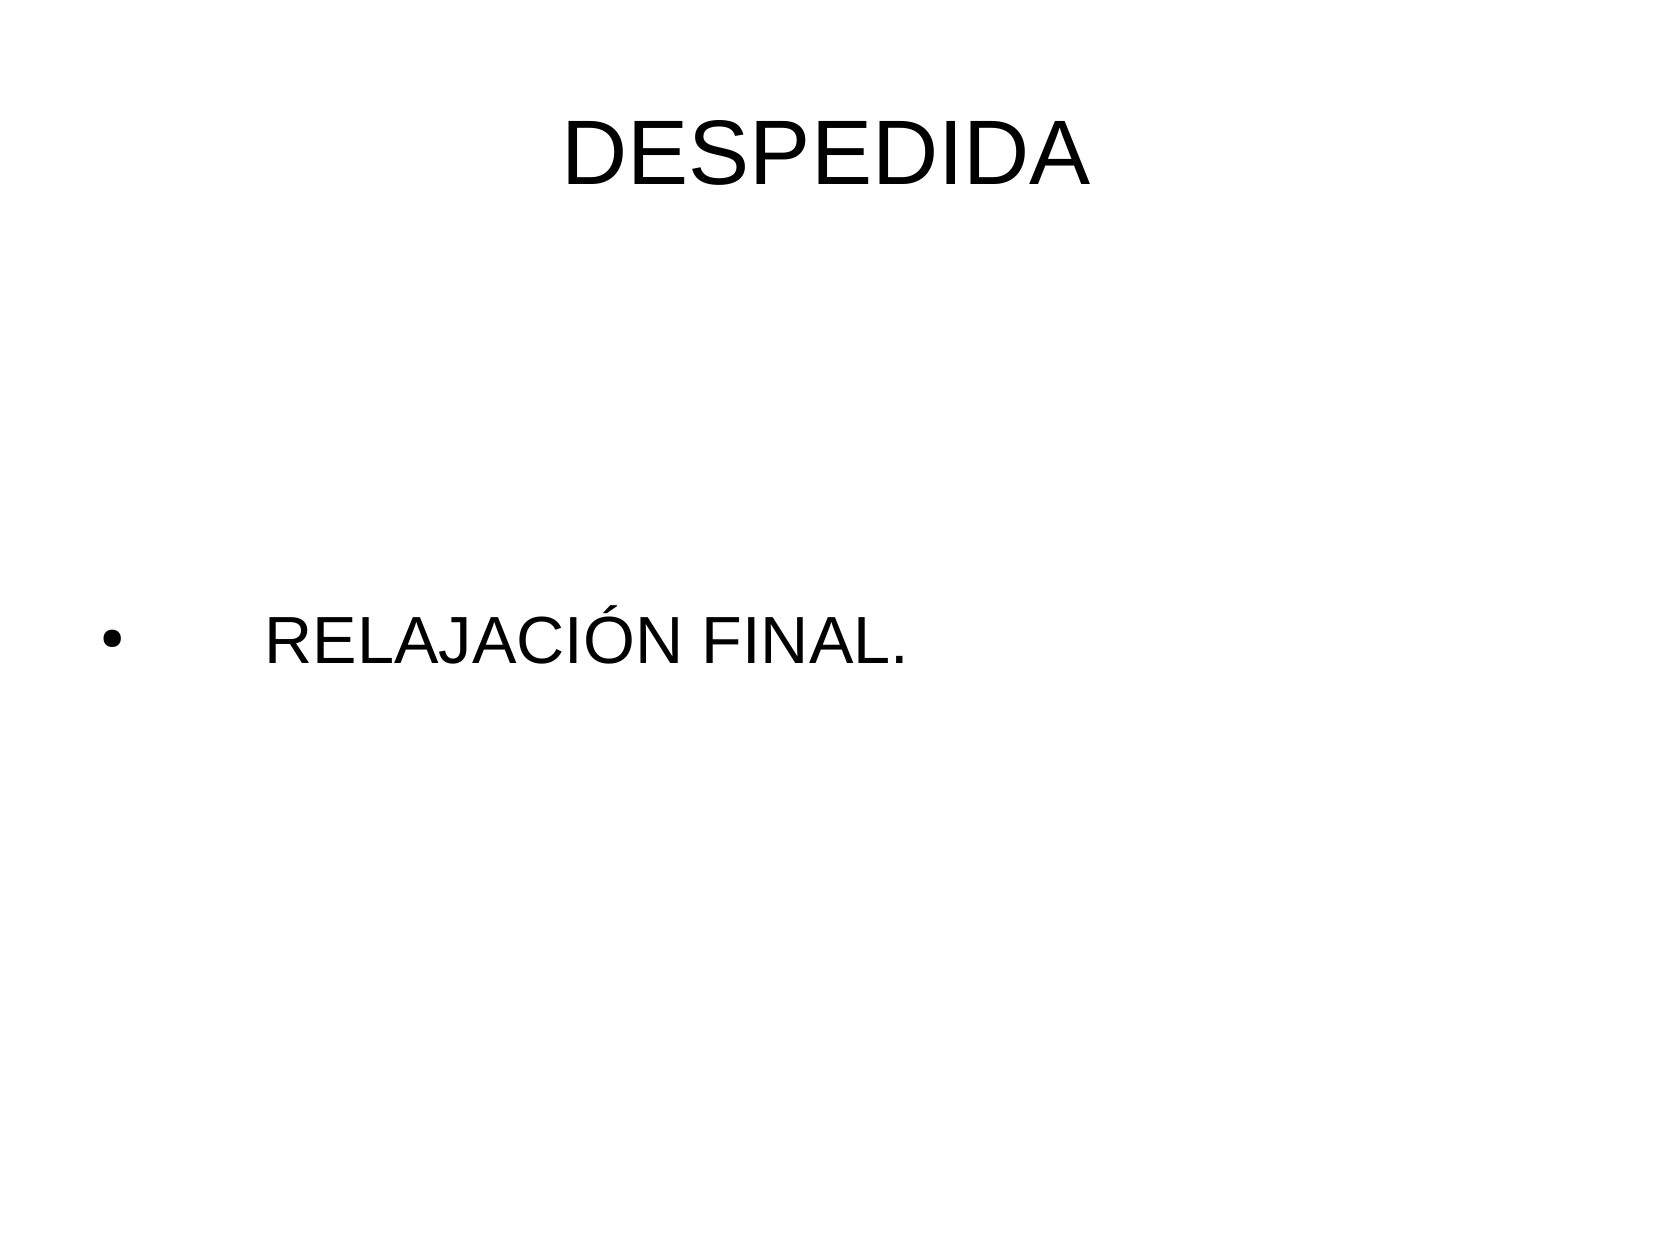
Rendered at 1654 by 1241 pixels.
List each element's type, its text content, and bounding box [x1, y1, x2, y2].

list RELAJACIÓN FINAL. [82, 290, 1571, 1109]
title DESPEDIDA [82, 49, 1571, 257]
